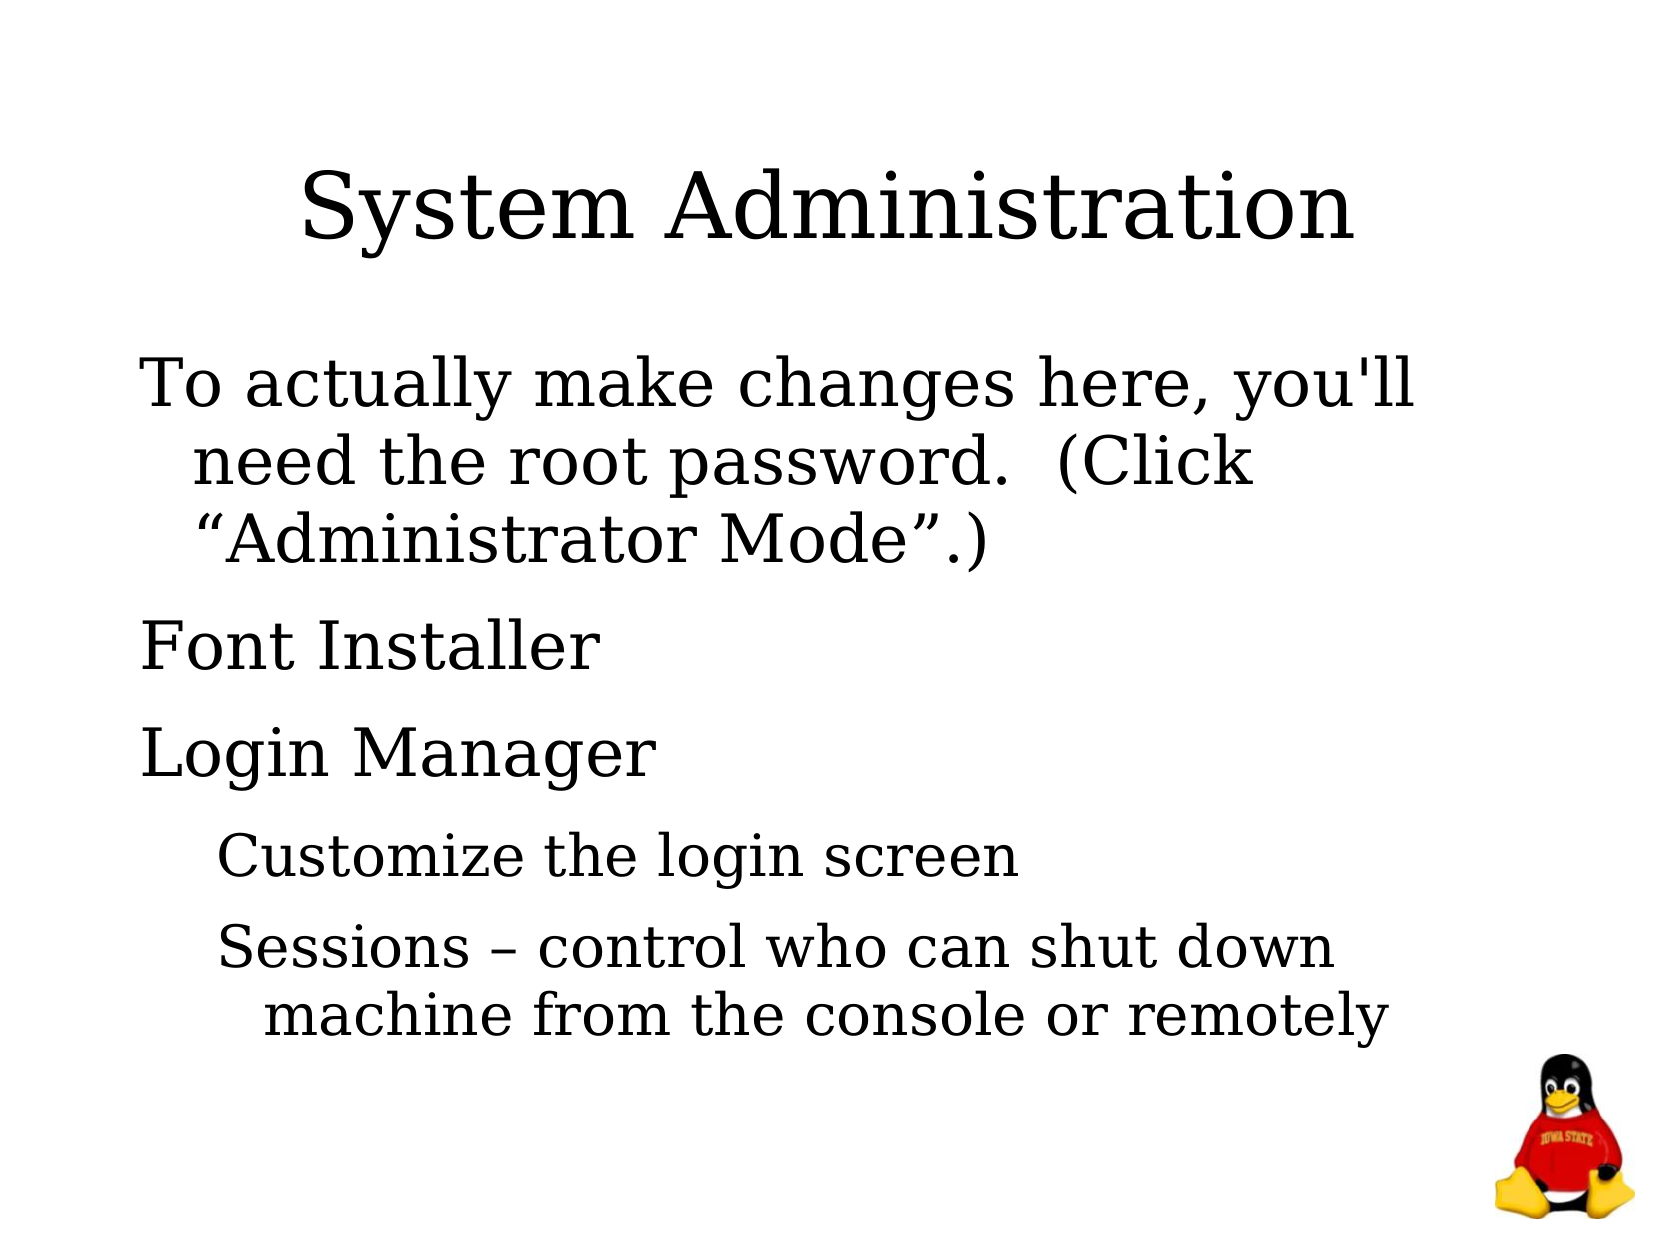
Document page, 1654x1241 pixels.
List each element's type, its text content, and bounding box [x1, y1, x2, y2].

title System Administration [121, 102, 1534, 311]
picture [1495, 1054, 1635, 1219]
list To actually make changes here, you'll need the root password. (Click “Administrator Mode”.) Font Installer Login Manager Customize the login screen Sessions – control who can shut down machine from the console or remotely [121, 344, 1534, 1127]
